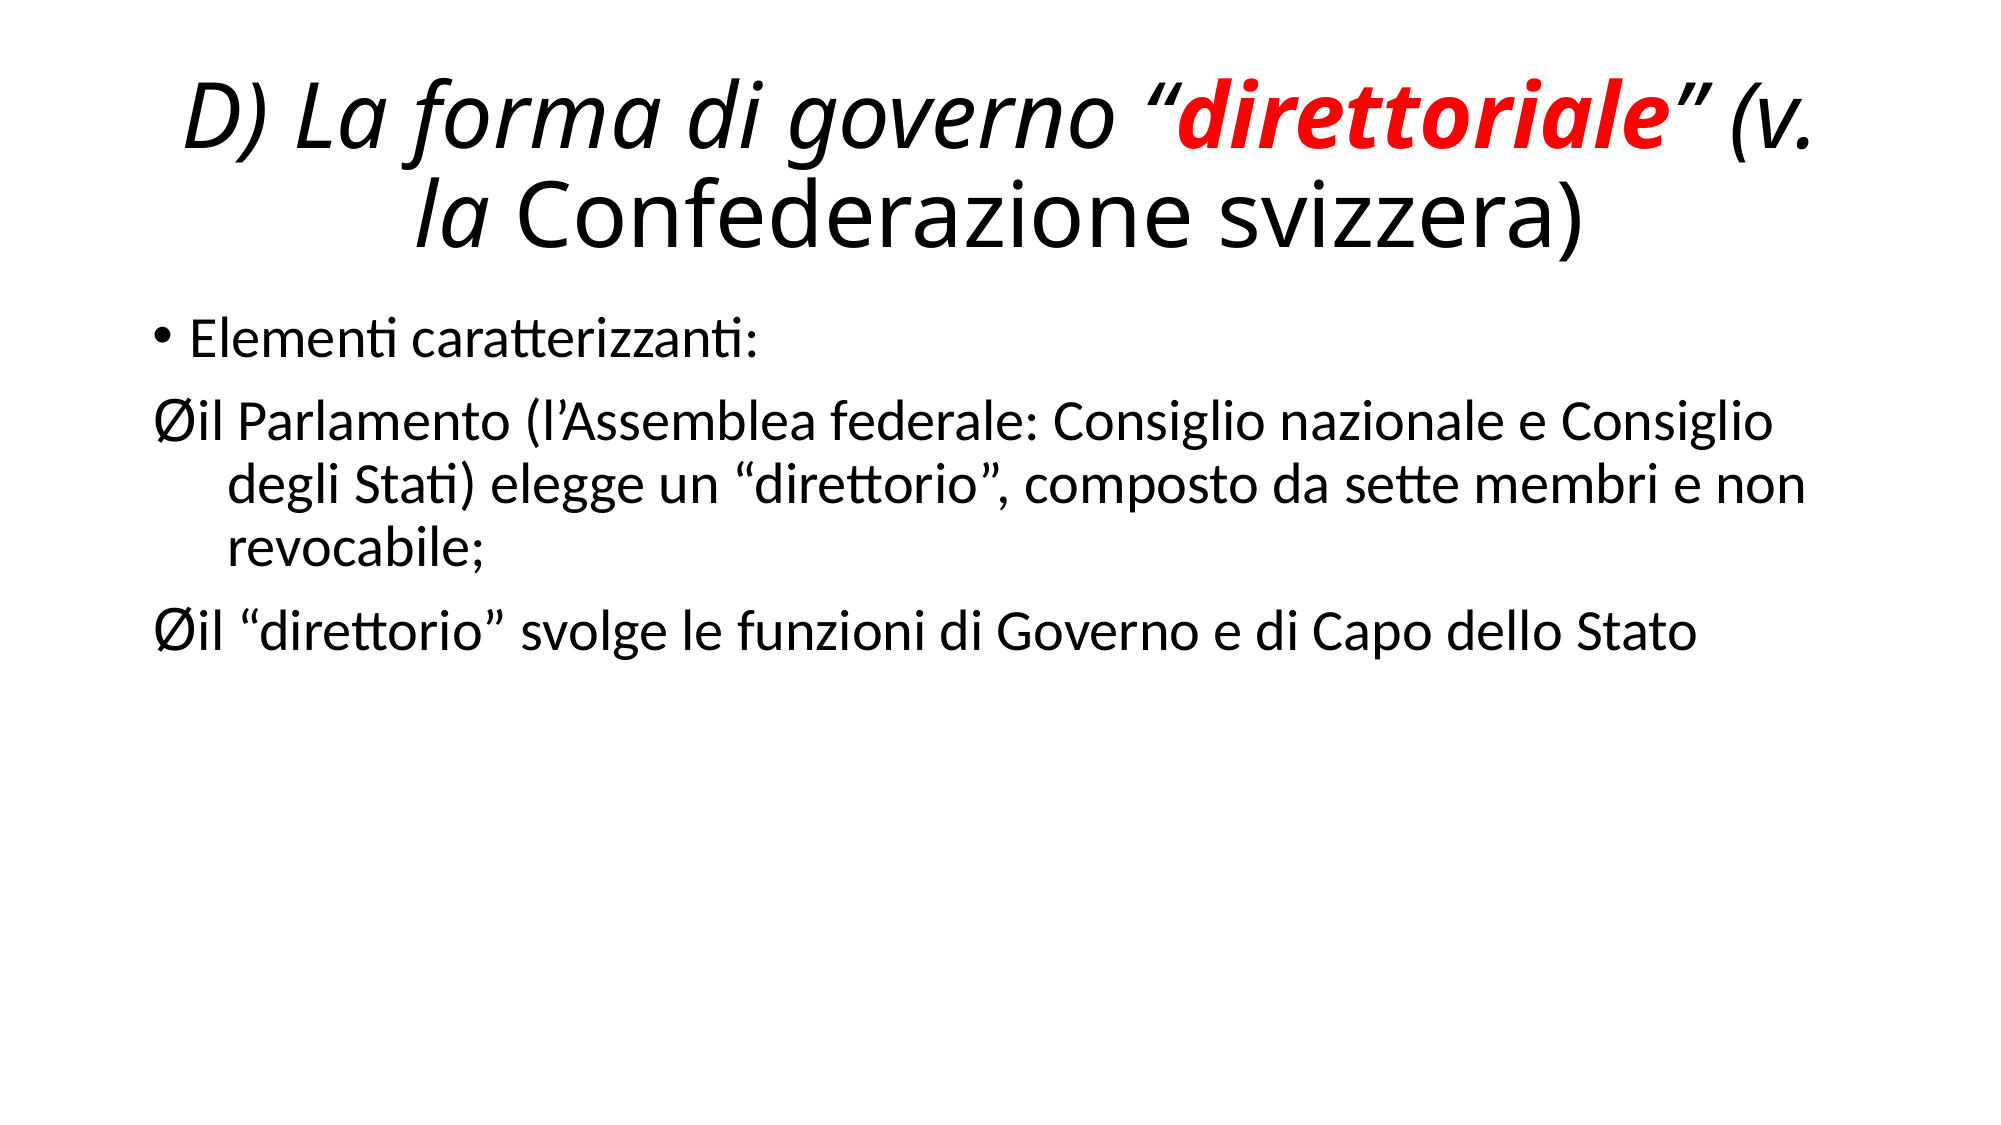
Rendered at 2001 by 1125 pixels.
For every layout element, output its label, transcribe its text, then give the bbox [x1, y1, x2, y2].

list Elementi caratterizzanti: il Parlamento (l’Assemblea federale: Consiglio nazionale e Consiglio degli Stati) elegge un “direttorio”, composto da sette membri e non revocabile; il “direttorio” svolge le funzioni di Governo e di Capo dello Stato [137, 299, 1863, 1014]
title D) La forma di governo “direttoriale” (v. la Confederazione svizzera) [137, 59, 1863, 278]
